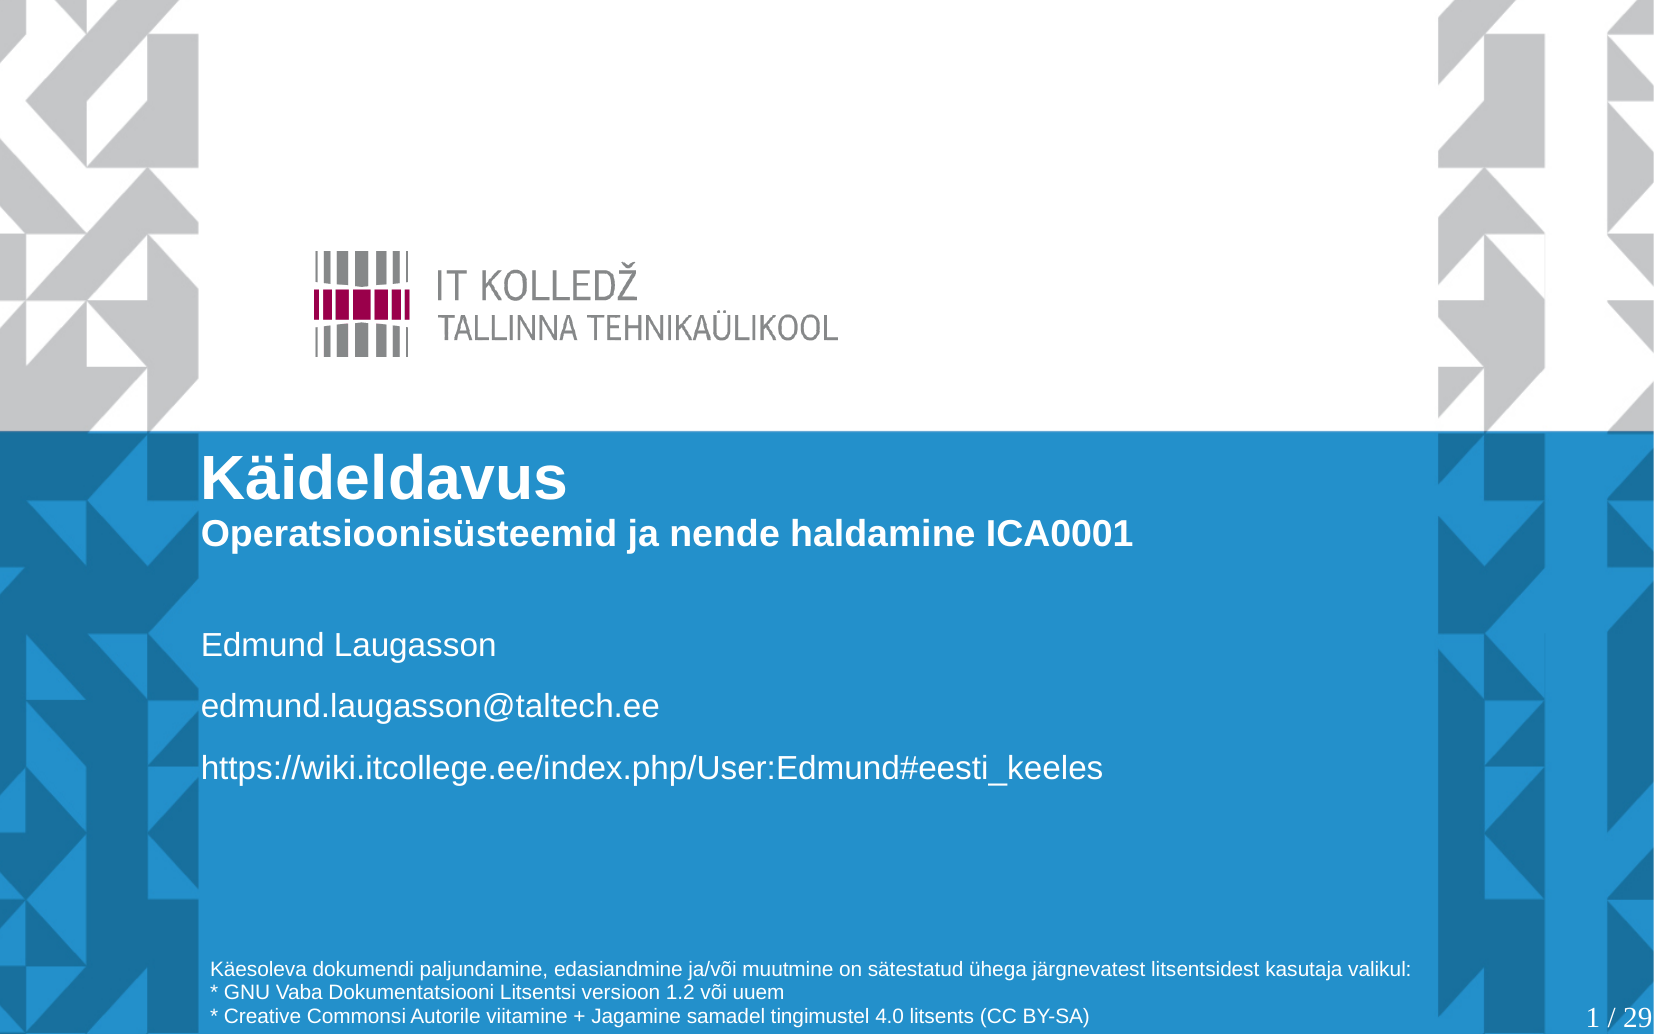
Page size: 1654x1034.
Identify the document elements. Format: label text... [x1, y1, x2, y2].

title Käideldavus Operatsioonisüsteemid ja nende haldamine ICA0001 [200, 442, 1430, 603]
list Edmund Laugasson edmund.laugasson@taltech.ee https://wiki.itcollege.ee/index.php/User:Edmund#eesti_keeles [200, 625, 1441, 934]
picture [0, 0, 1654, 1034]
